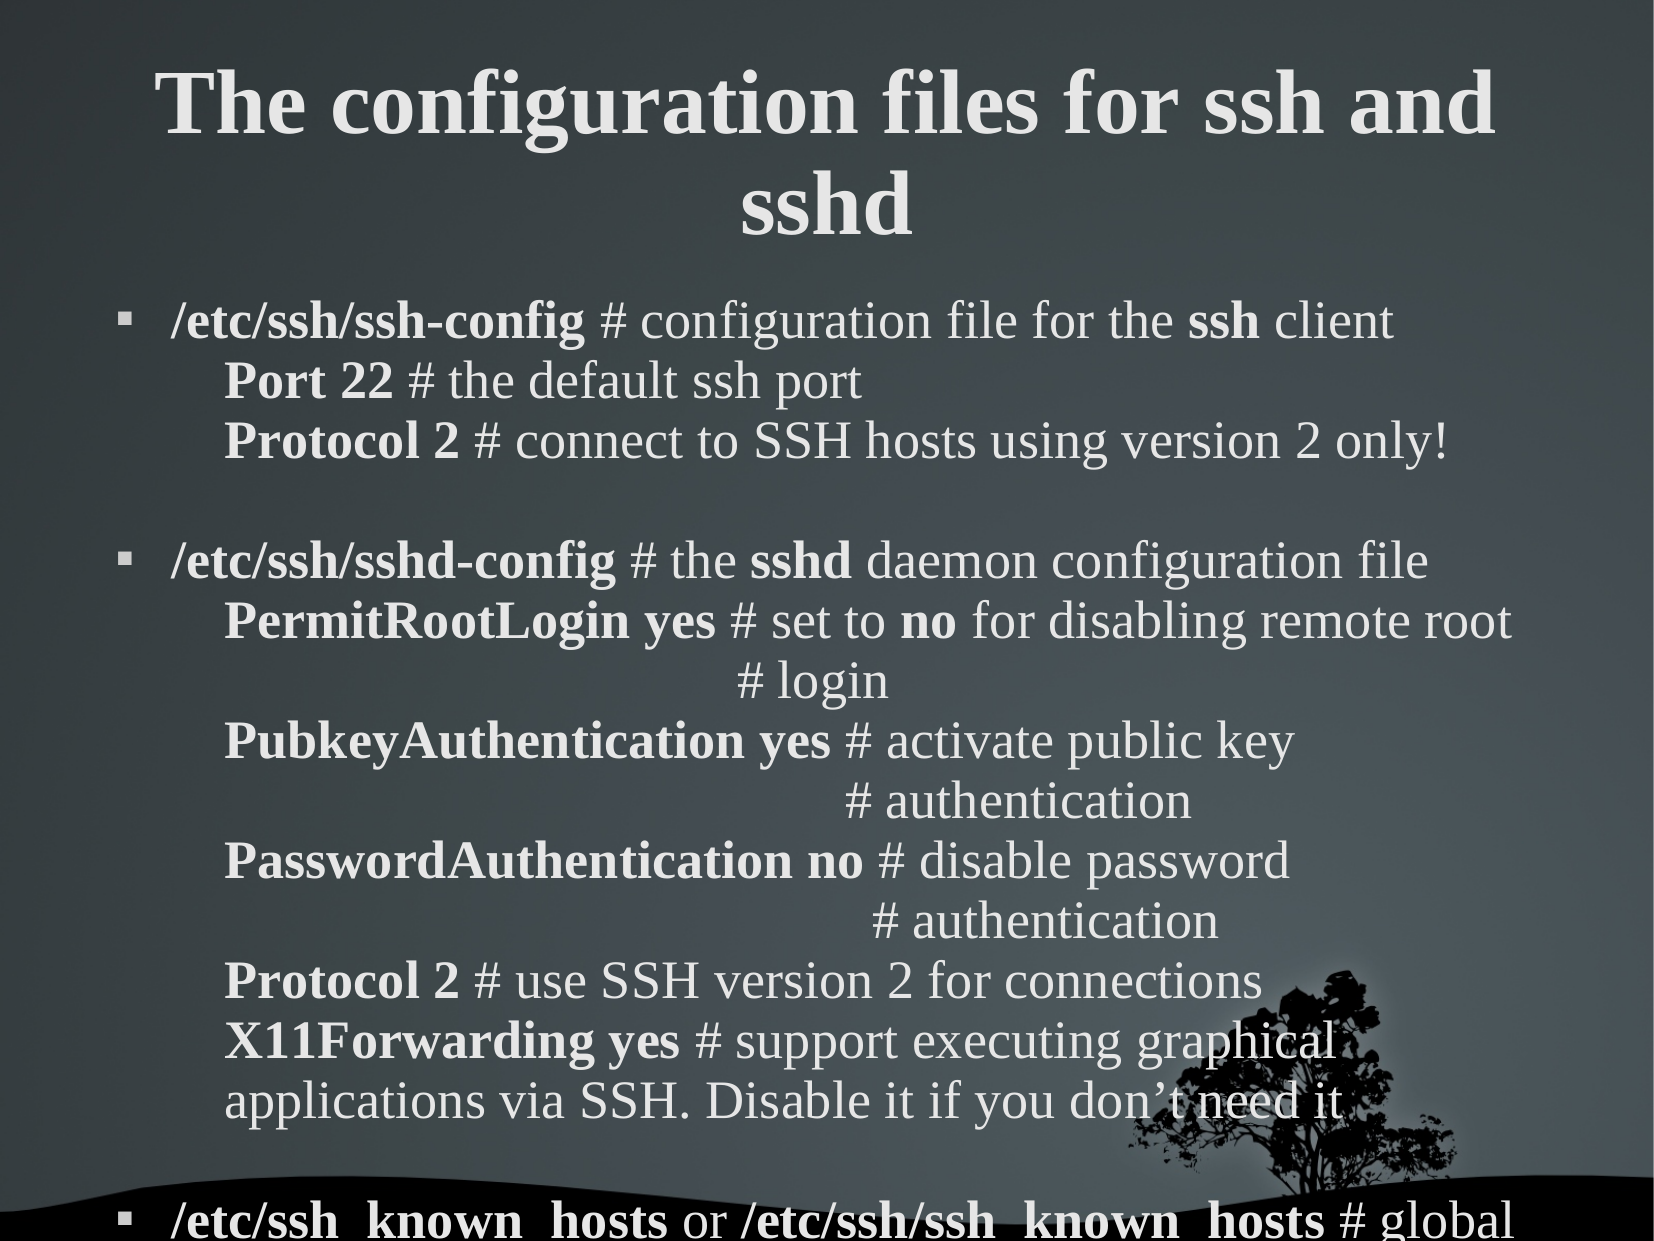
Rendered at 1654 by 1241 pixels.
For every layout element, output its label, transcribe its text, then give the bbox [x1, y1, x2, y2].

title The configuration files for ssh and sshd [82, 33, 1571, 273]
picture [0, 0, 1654, 1241]
list /etc/ssh/ssh-config # configuration file for the ssh client Port 22 # the default ssh port Protocol 2 # connect to SSH hosts using version 2 only! /etc/ssh/sshd-config # the sshd daemon configuration file PermitRootLogin yes # set to no for disabling remote root # login PubkeyAuthentication yes # activate public key # authentication PasswordAuthentication no # disable password # authentication Protocol 2 # use SSH version 2 for connections X11Forwarding yes # support executing graphical applications via SSH. Disable it if you don’t need it /etc/ssh_known_hosts or /etc/ssh/ssh_known_hosts # global file for known hosts to SSH [82, 290, 1571, 1241]
